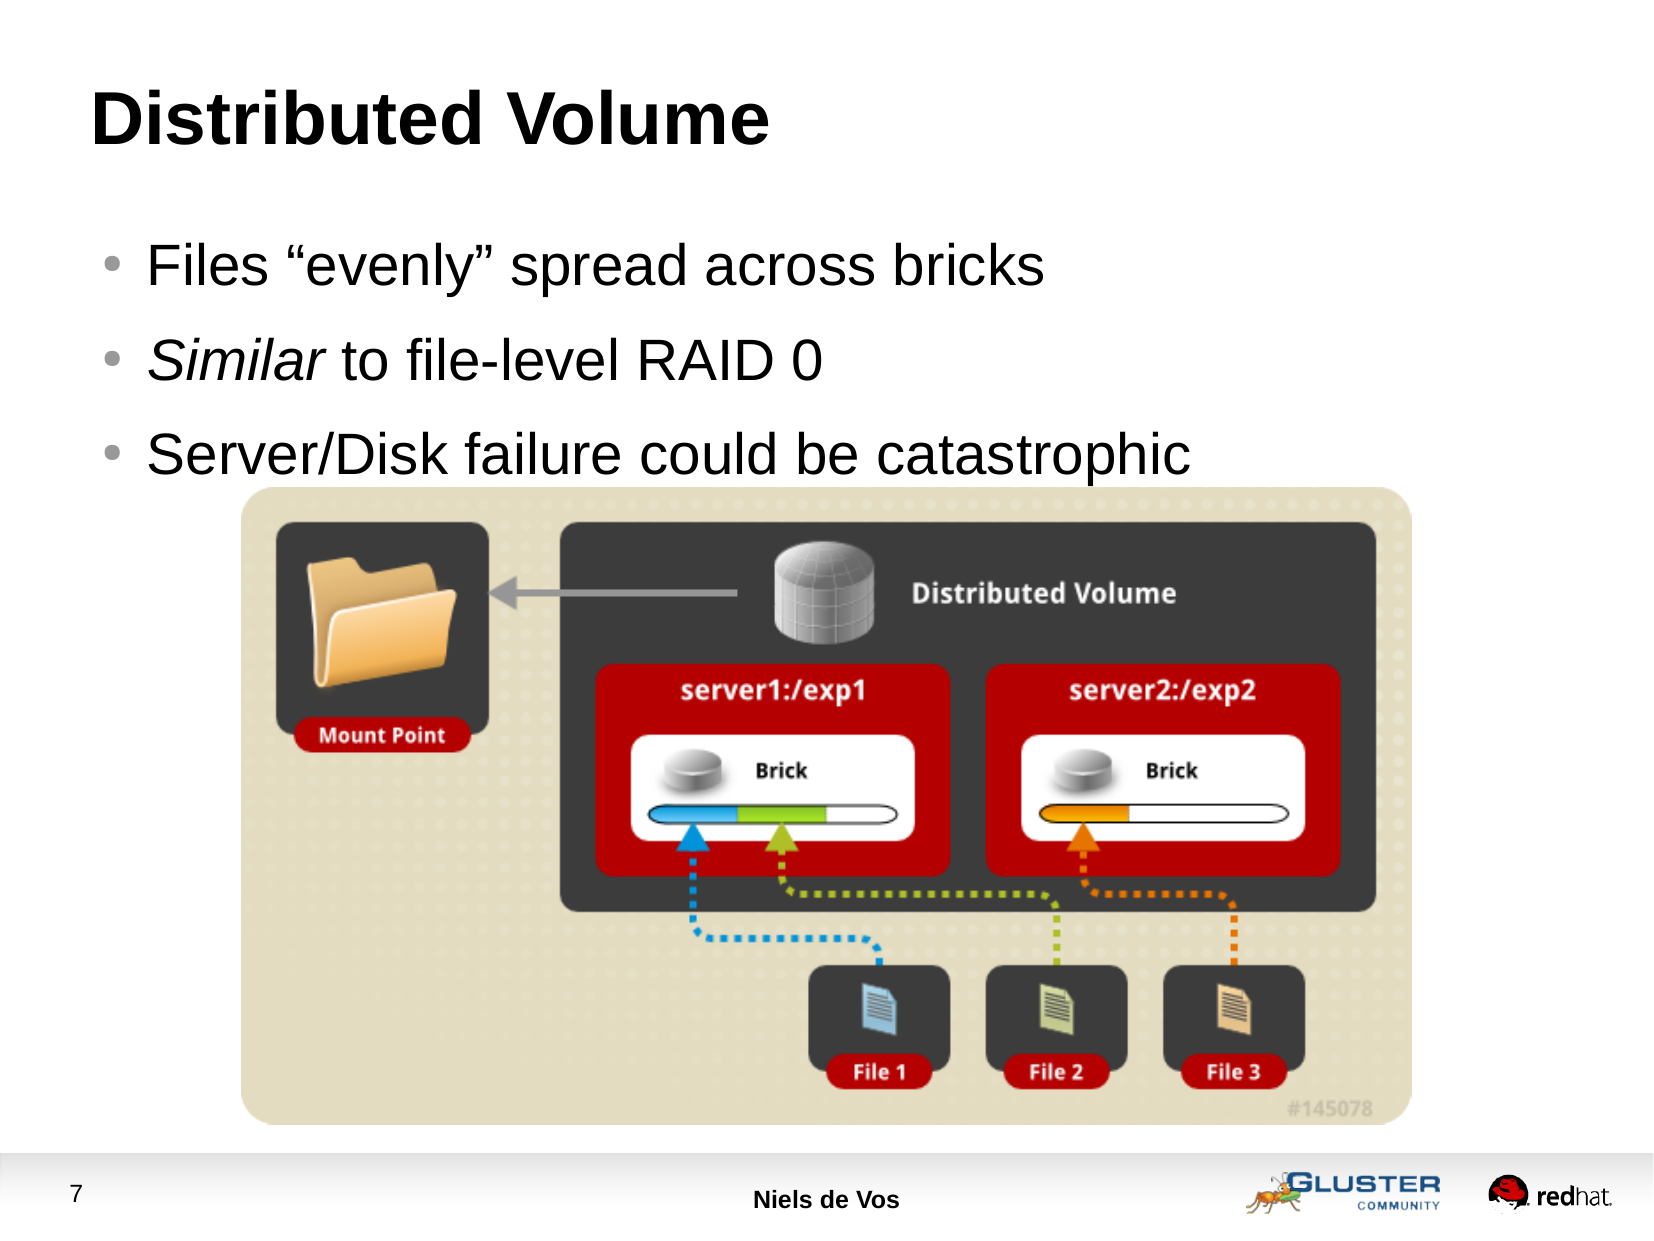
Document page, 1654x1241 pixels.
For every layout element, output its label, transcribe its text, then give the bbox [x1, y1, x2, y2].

title Distributed Volume [90, 15, 1579, 223]
picture [241, 487, 1412, 1126]
list Files “evenly” spread across bricks Similar to file-level RAID 0 Server/Disk failure could be catastrophic [86, 232, 1576, 1111]
picture [0, 1153, 1654, 1238]
